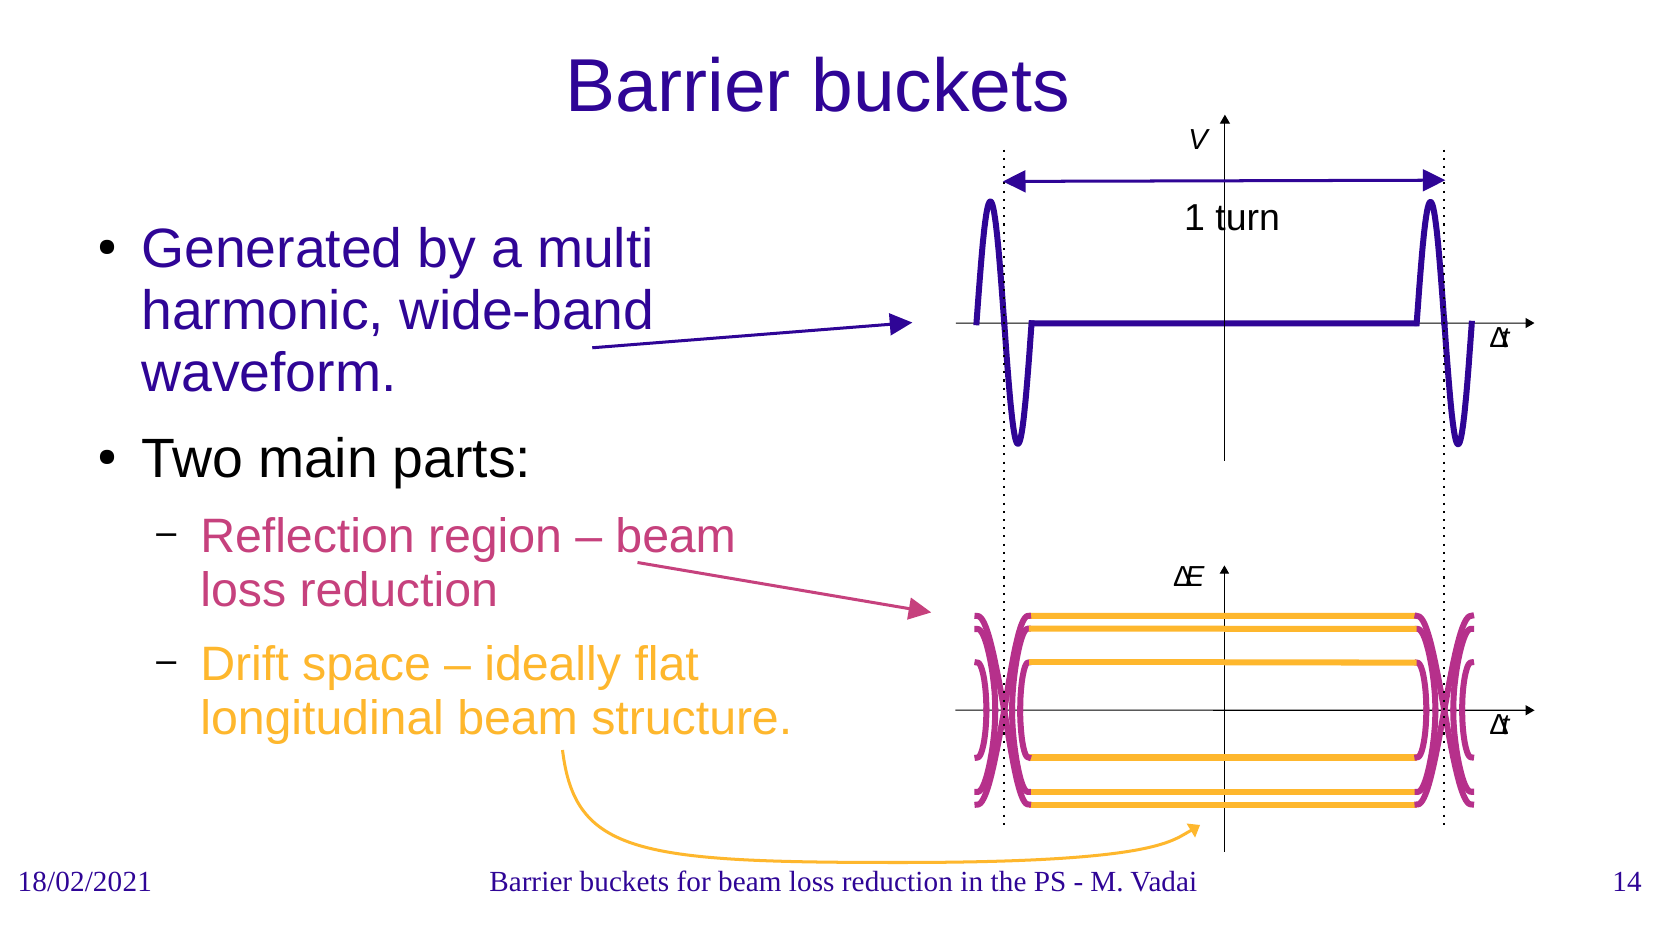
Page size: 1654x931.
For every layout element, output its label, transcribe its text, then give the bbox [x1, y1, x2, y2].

title Barrier buckets [73, 8, 1562, 164]
picture [955, 114, 1562, 881]
list Generated by a multi harmonic, wide-band waveform. Two main parts: Reflection region – beam loss reduction Drift space – ideally flat longitudinal beam structure. [82, 217, 809, 758]
text_box 1 turn [1169, 188, 1295, 246]
